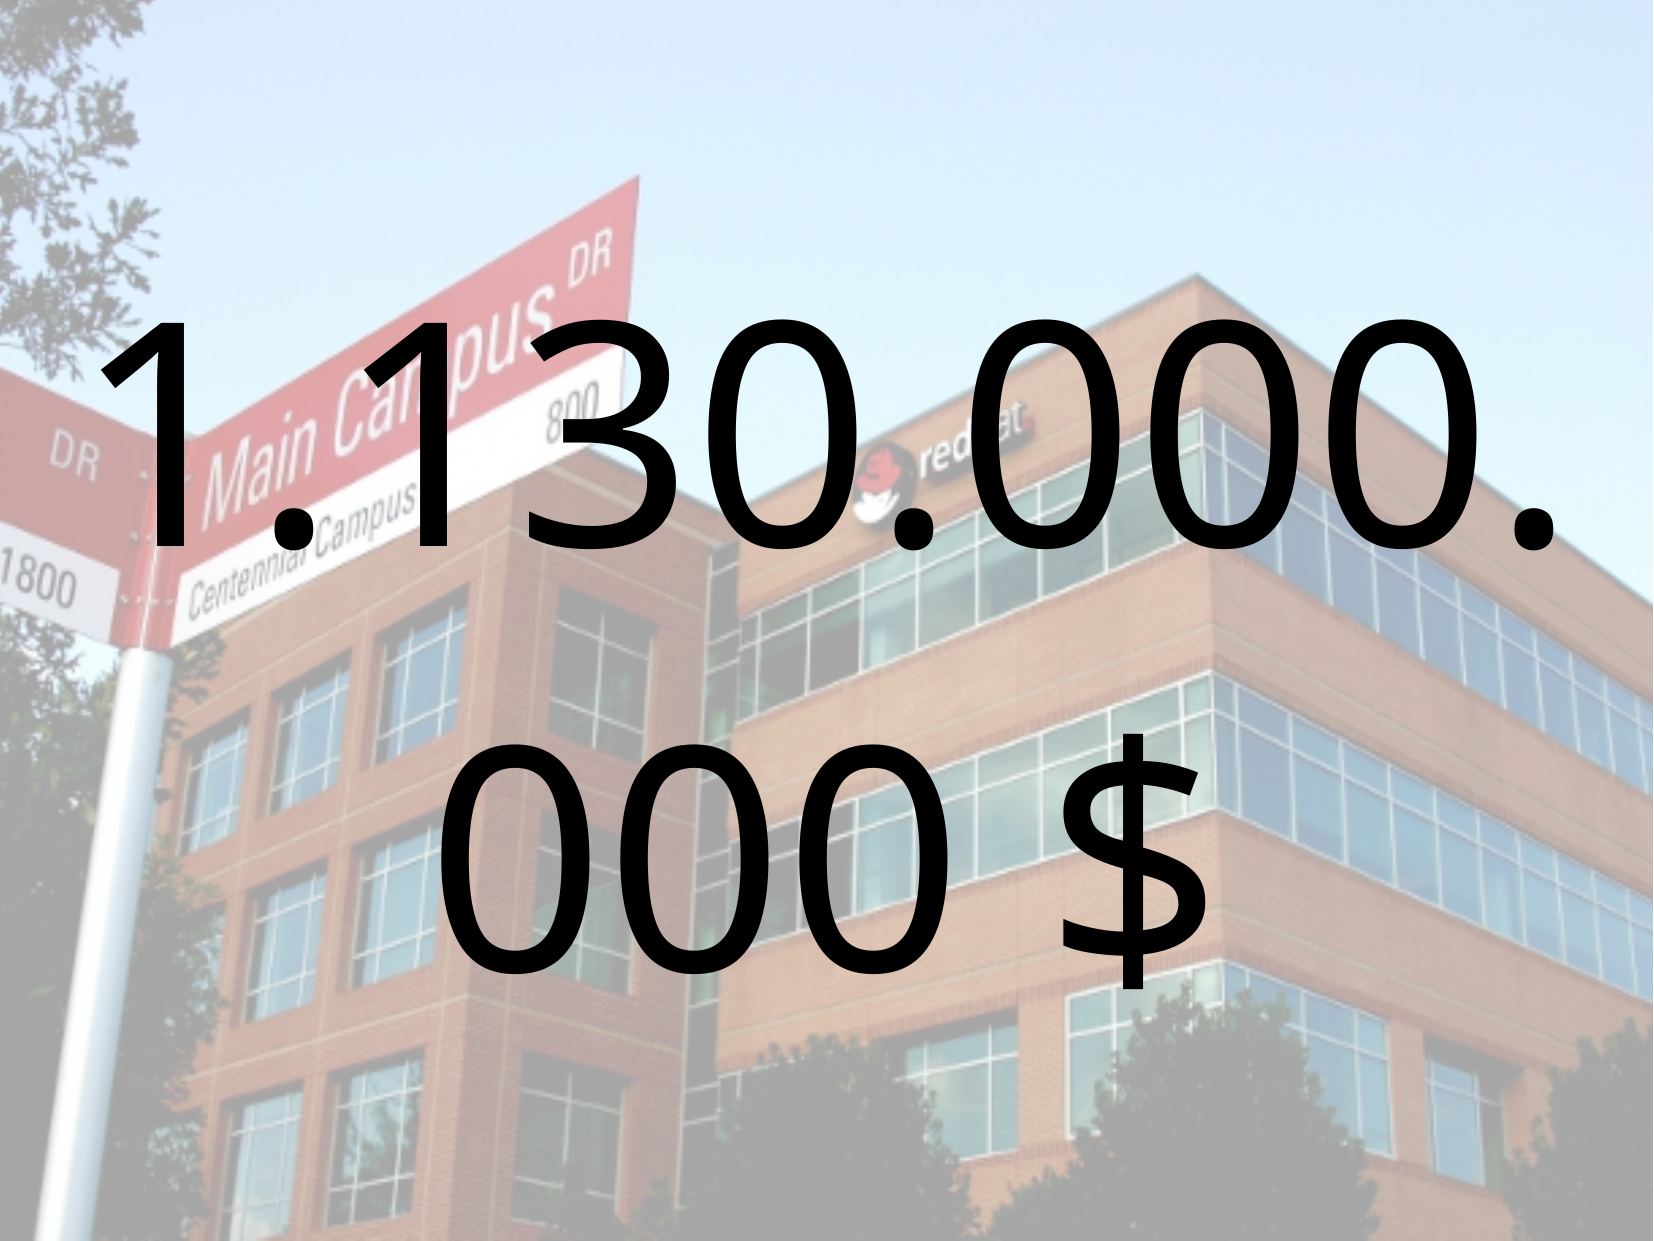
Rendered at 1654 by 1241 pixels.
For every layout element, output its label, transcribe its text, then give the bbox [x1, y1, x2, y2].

text_box 1.130.000.000 $ [0, 0, 1653, 41]
